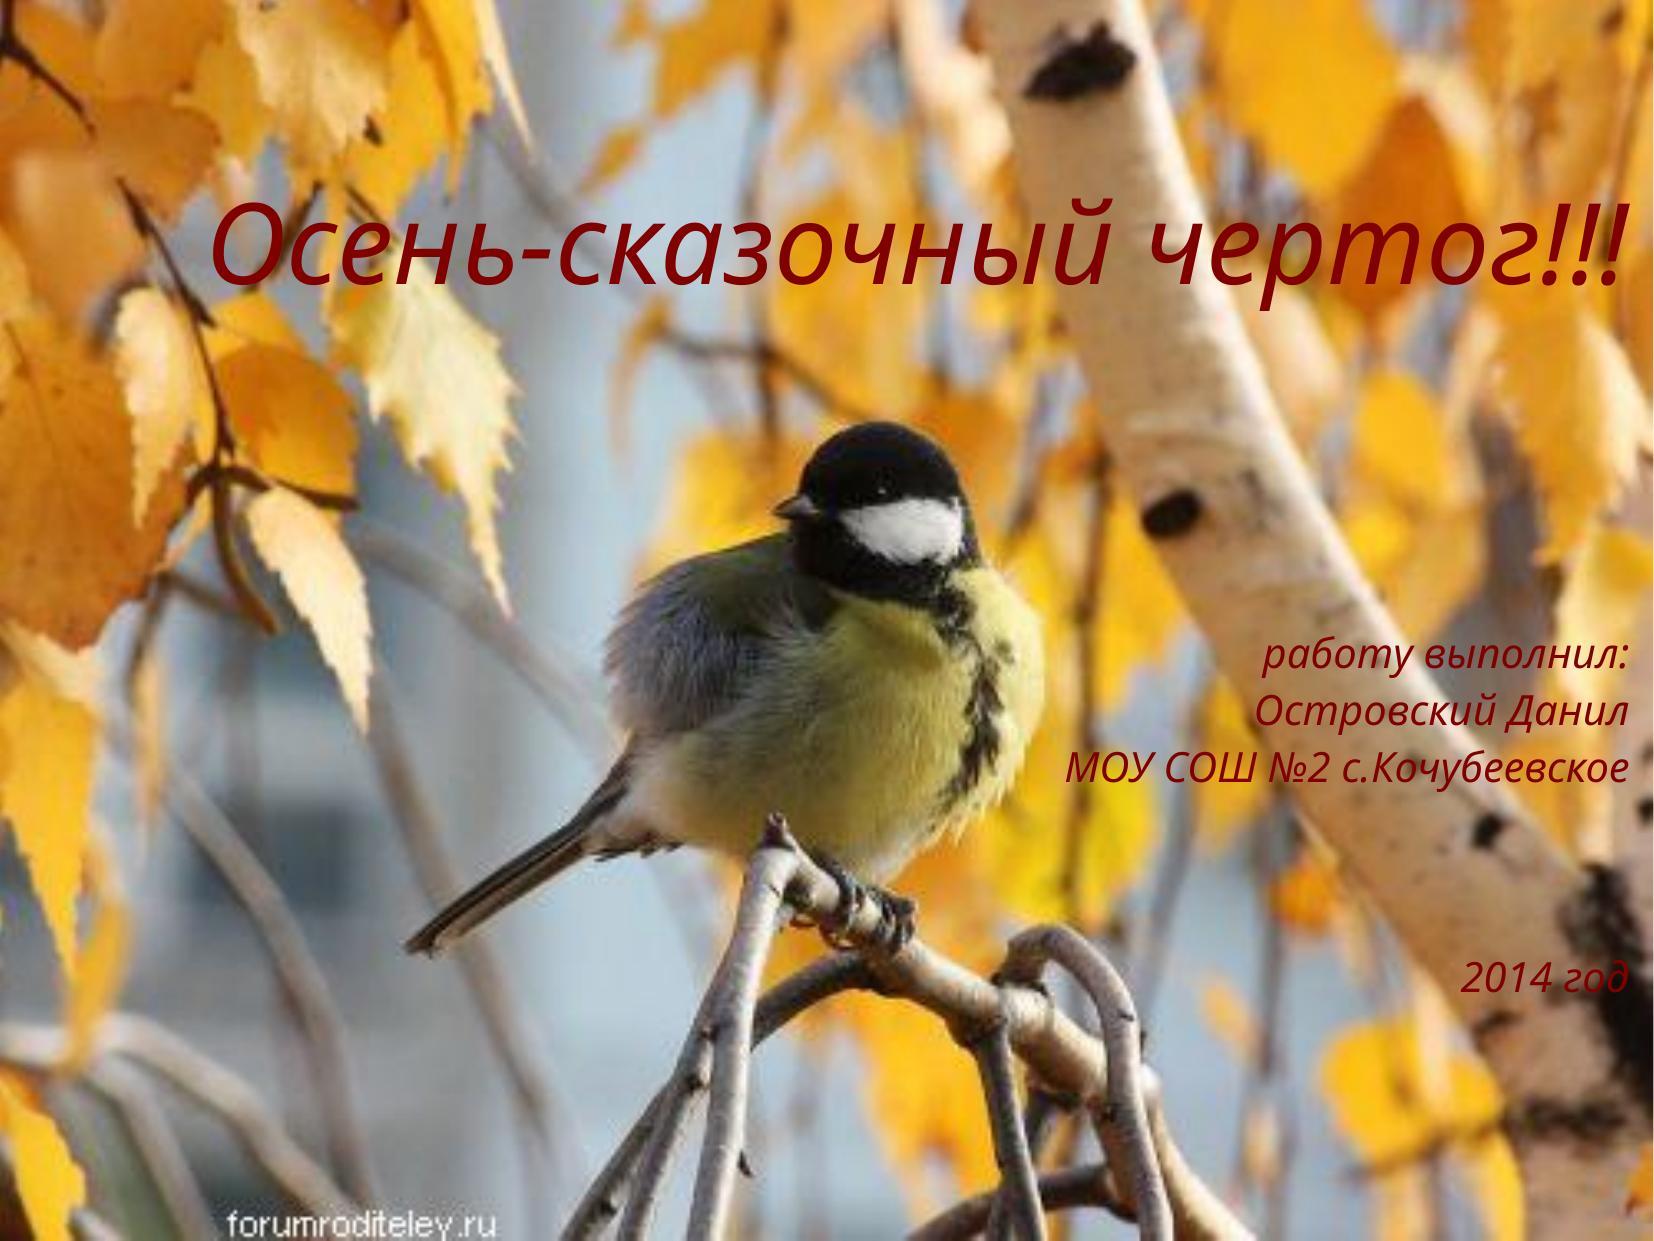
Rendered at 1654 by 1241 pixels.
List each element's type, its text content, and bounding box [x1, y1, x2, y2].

title Осень-сказочный чертог!!! работу выполнил: Островский Данил МОУ СОШ №2 с.Кочубеевское 2014 год [59, 241, 1630, 1081]
picture [0, 0, 1654, 1241]
